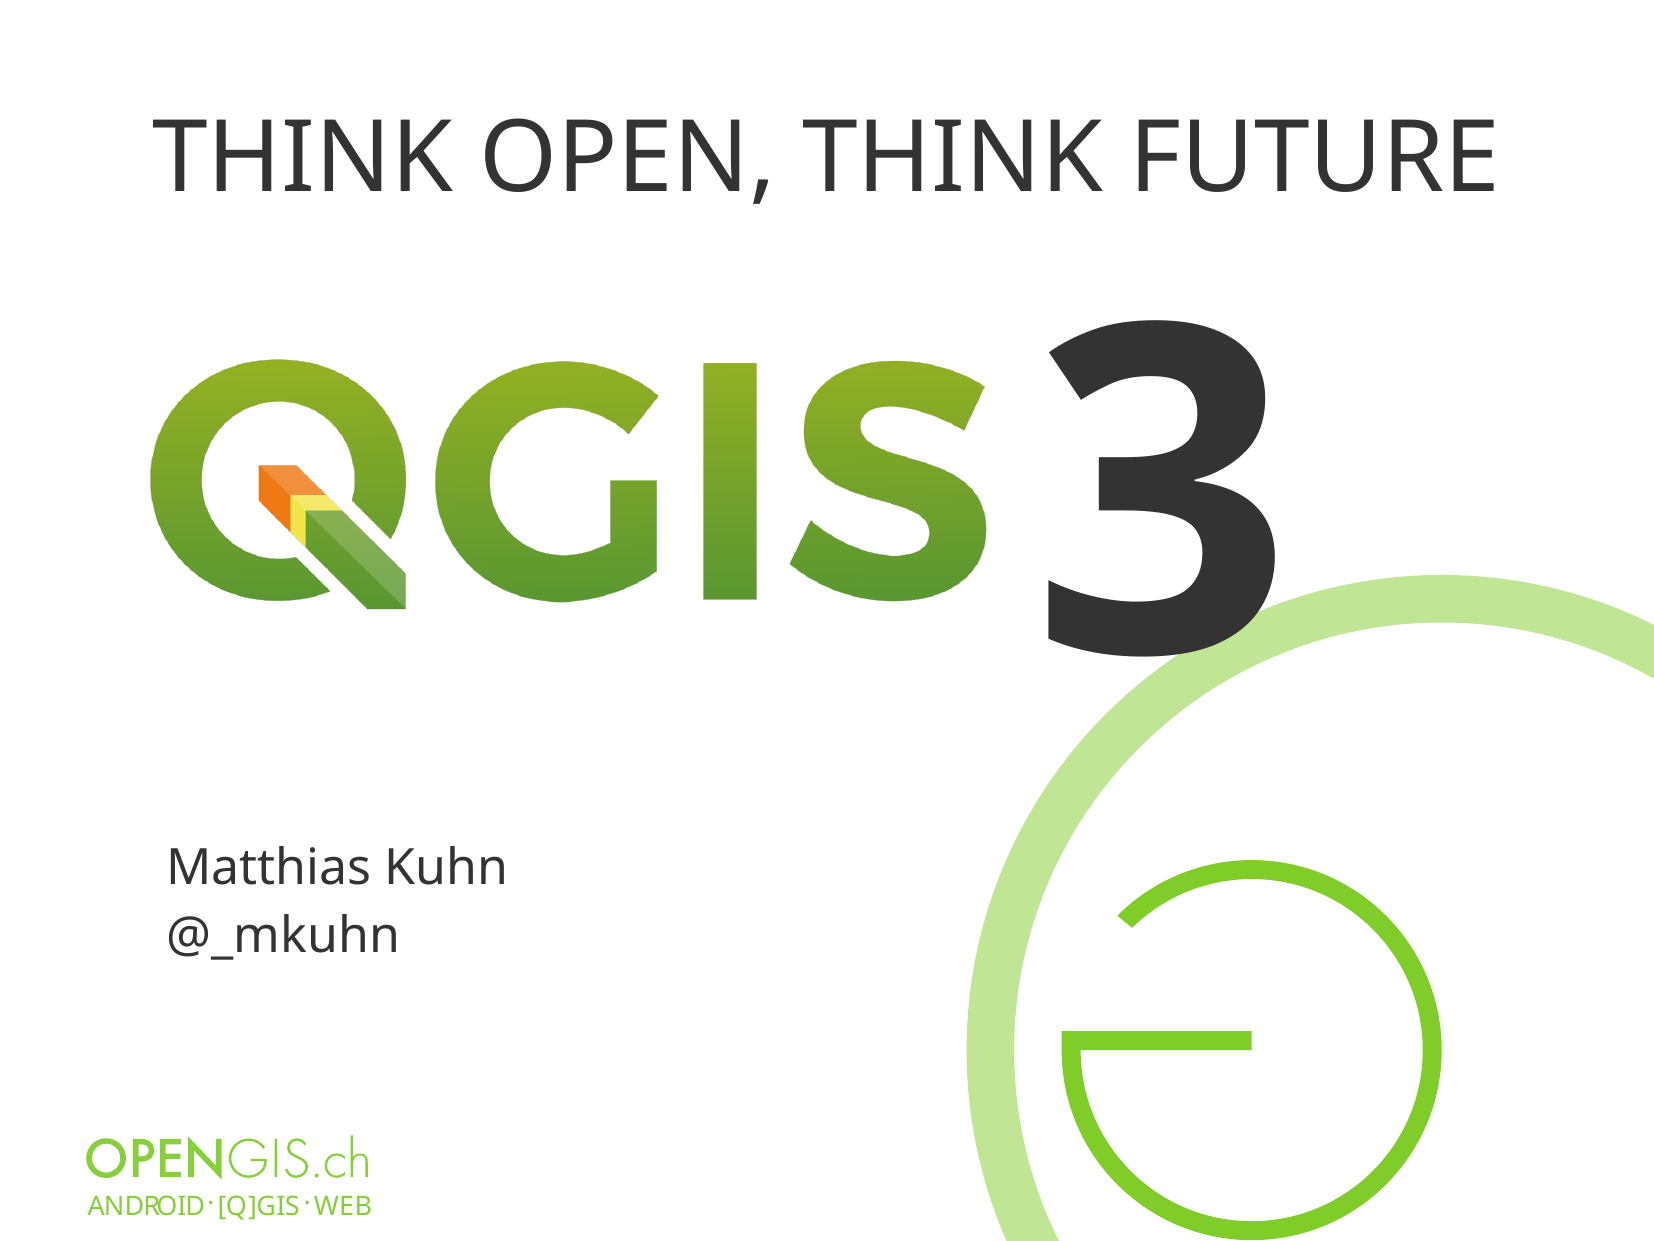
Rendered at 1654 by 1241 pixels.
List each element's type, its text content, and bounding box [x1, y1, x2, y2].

picture [0, 194, 870, 773]
title THINK OPEN, THINK FUTURE [82, 49, 1571, 257]
subtitle 3 [870, 151, 1291, 799]
text_box Matthias Kuhn @_mkuhn [151, 823, 583, 973]
